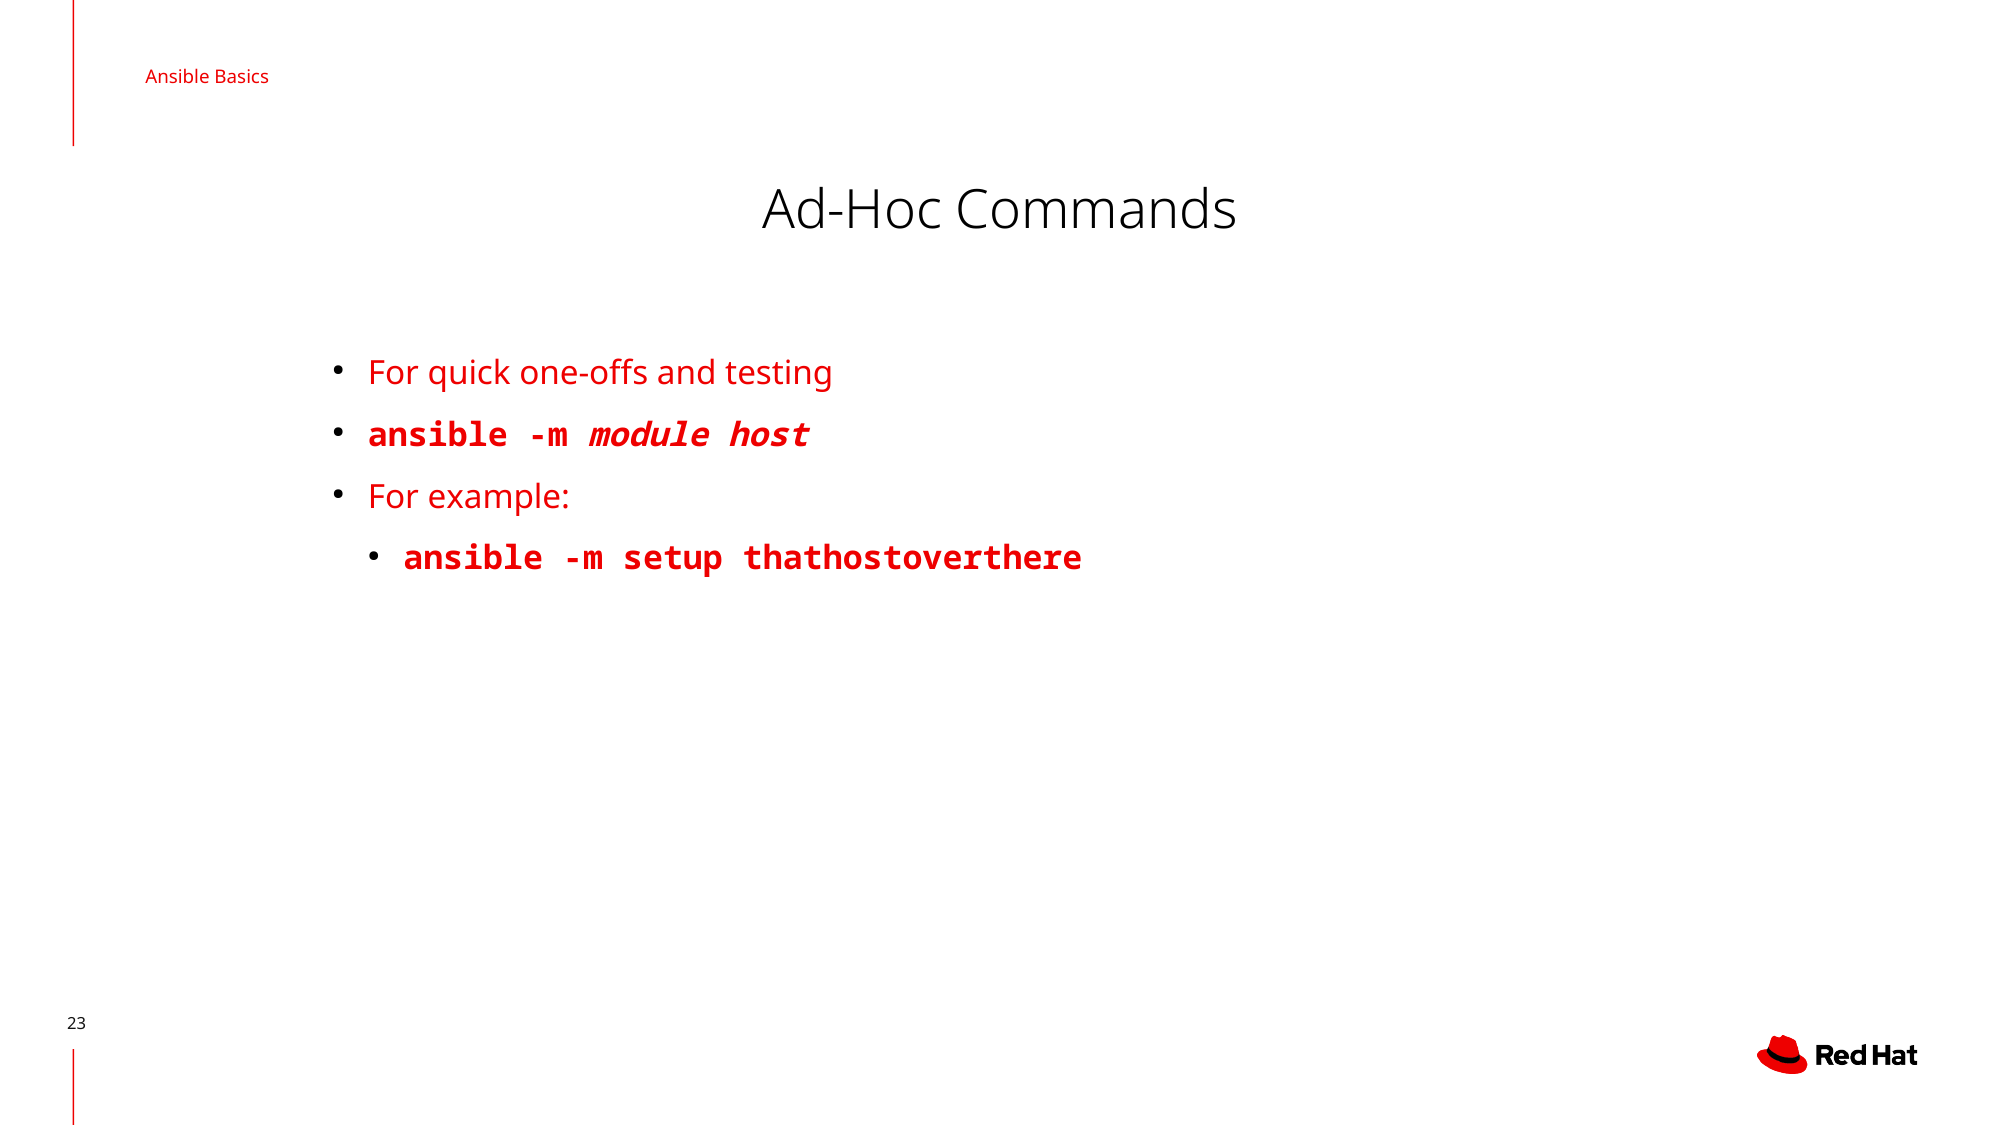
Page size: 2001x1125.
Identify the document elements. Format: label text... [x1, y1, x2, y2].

title Ad-Hoc Commands [287, 155, 1713, 315]
text_box For quick one-offs and testing ansible -m module host For example: ansible -m setup thathostoverthere [332, 329, 1653, 568]
picture [1757, 1035, 1918, 1074]
subtitle Ansible Basics [73, 9, 918, 143]
